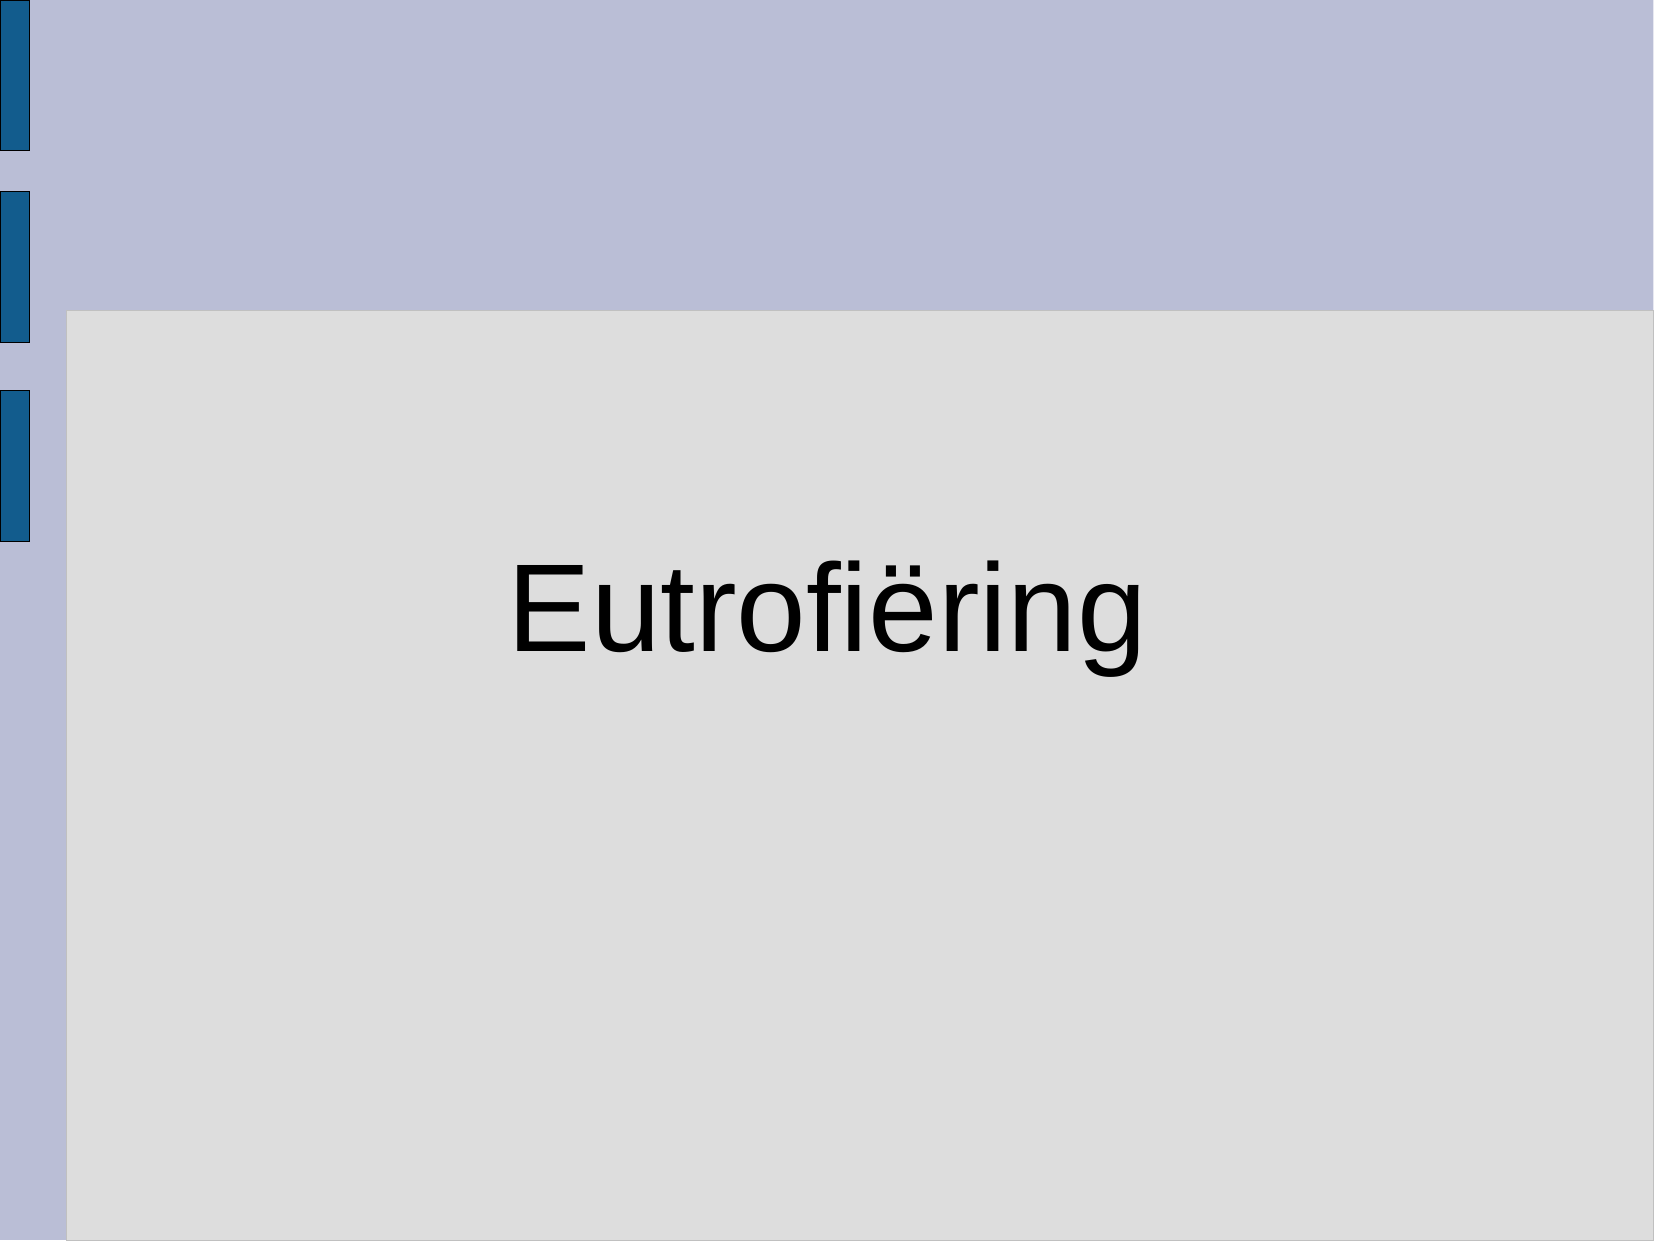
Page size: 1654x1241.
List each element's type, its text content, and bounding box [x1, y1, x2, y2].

subtitle Eutrofiëring [121, 91, 1534, 1127]
